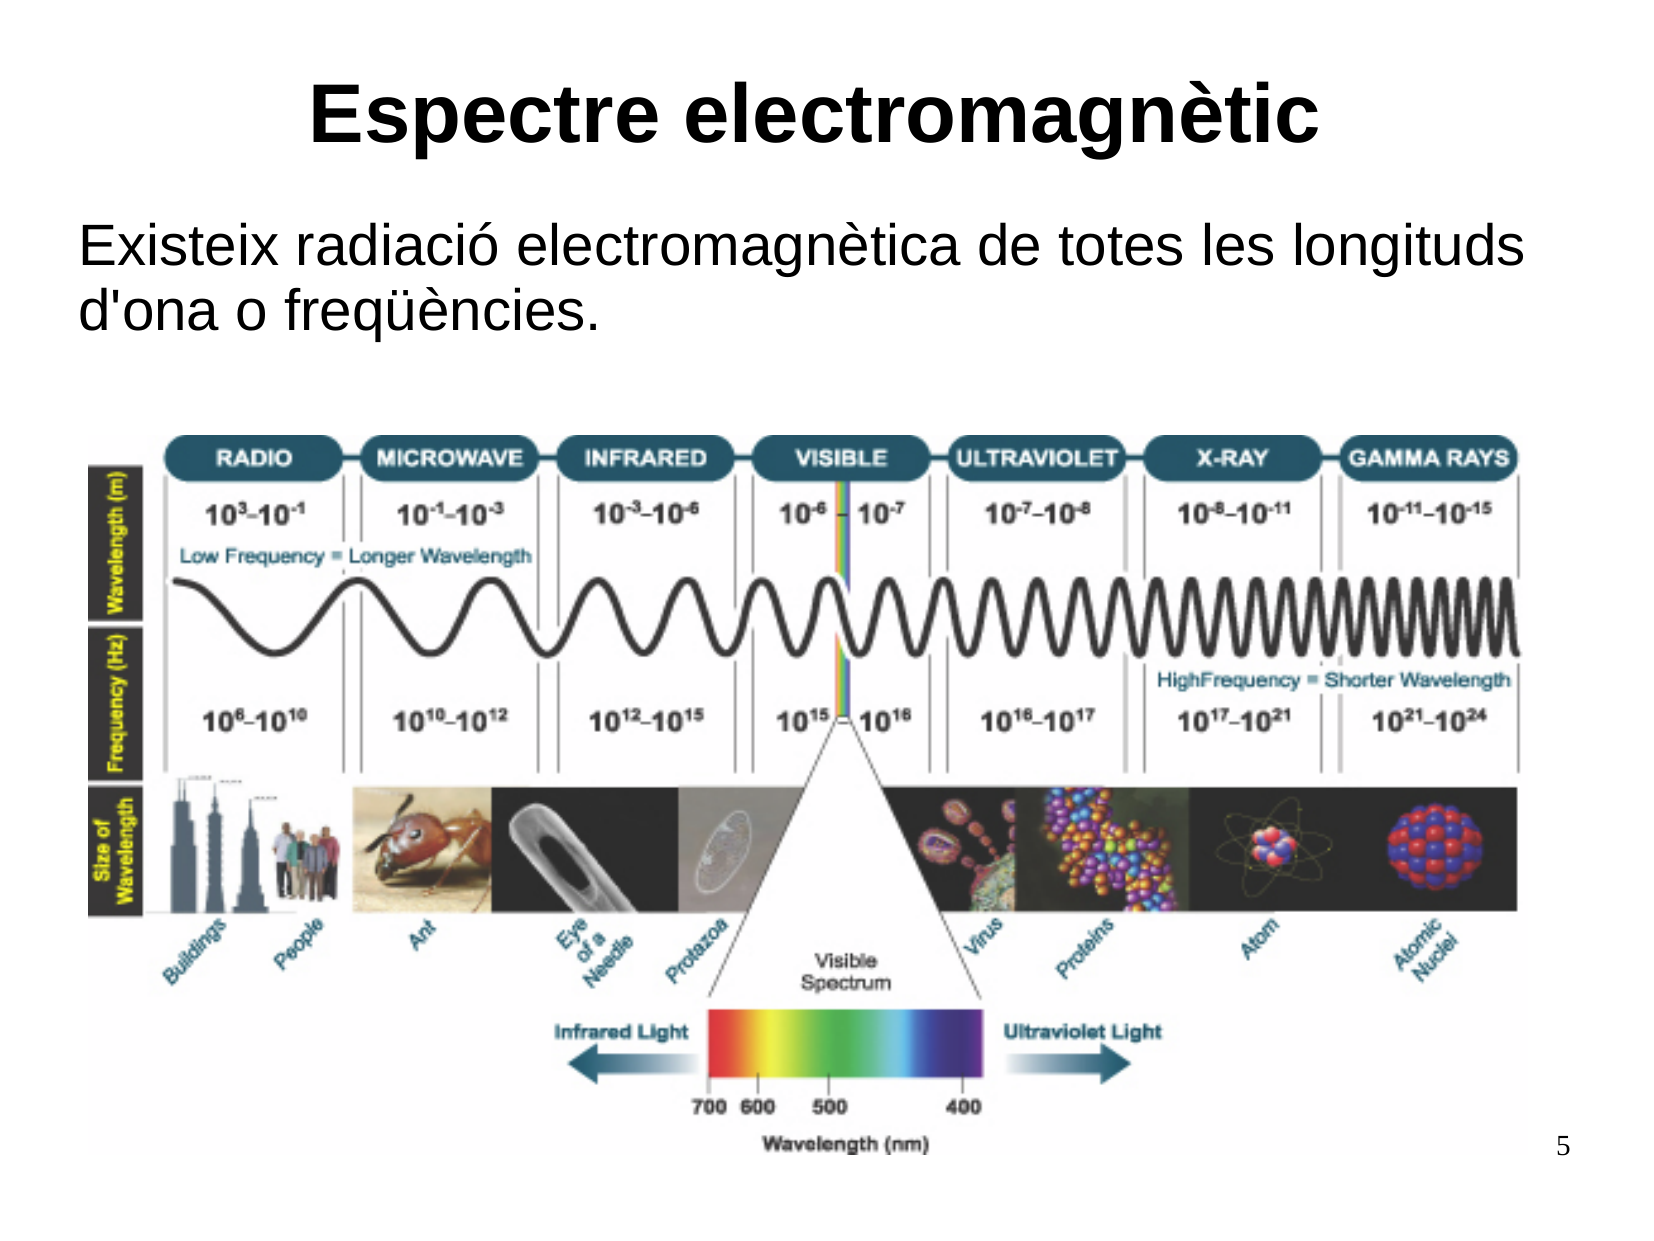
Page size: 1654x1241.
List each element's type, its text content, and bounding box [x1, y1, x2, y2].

text_box Espectre electromagnètic [294, 60, 1446, 169]
picture [88, 435, 1528, 1155]
text_box Existeix radiació electromagnètica de totes les longituds d'ona o freqüències. [63, 205, 1584, 351]
